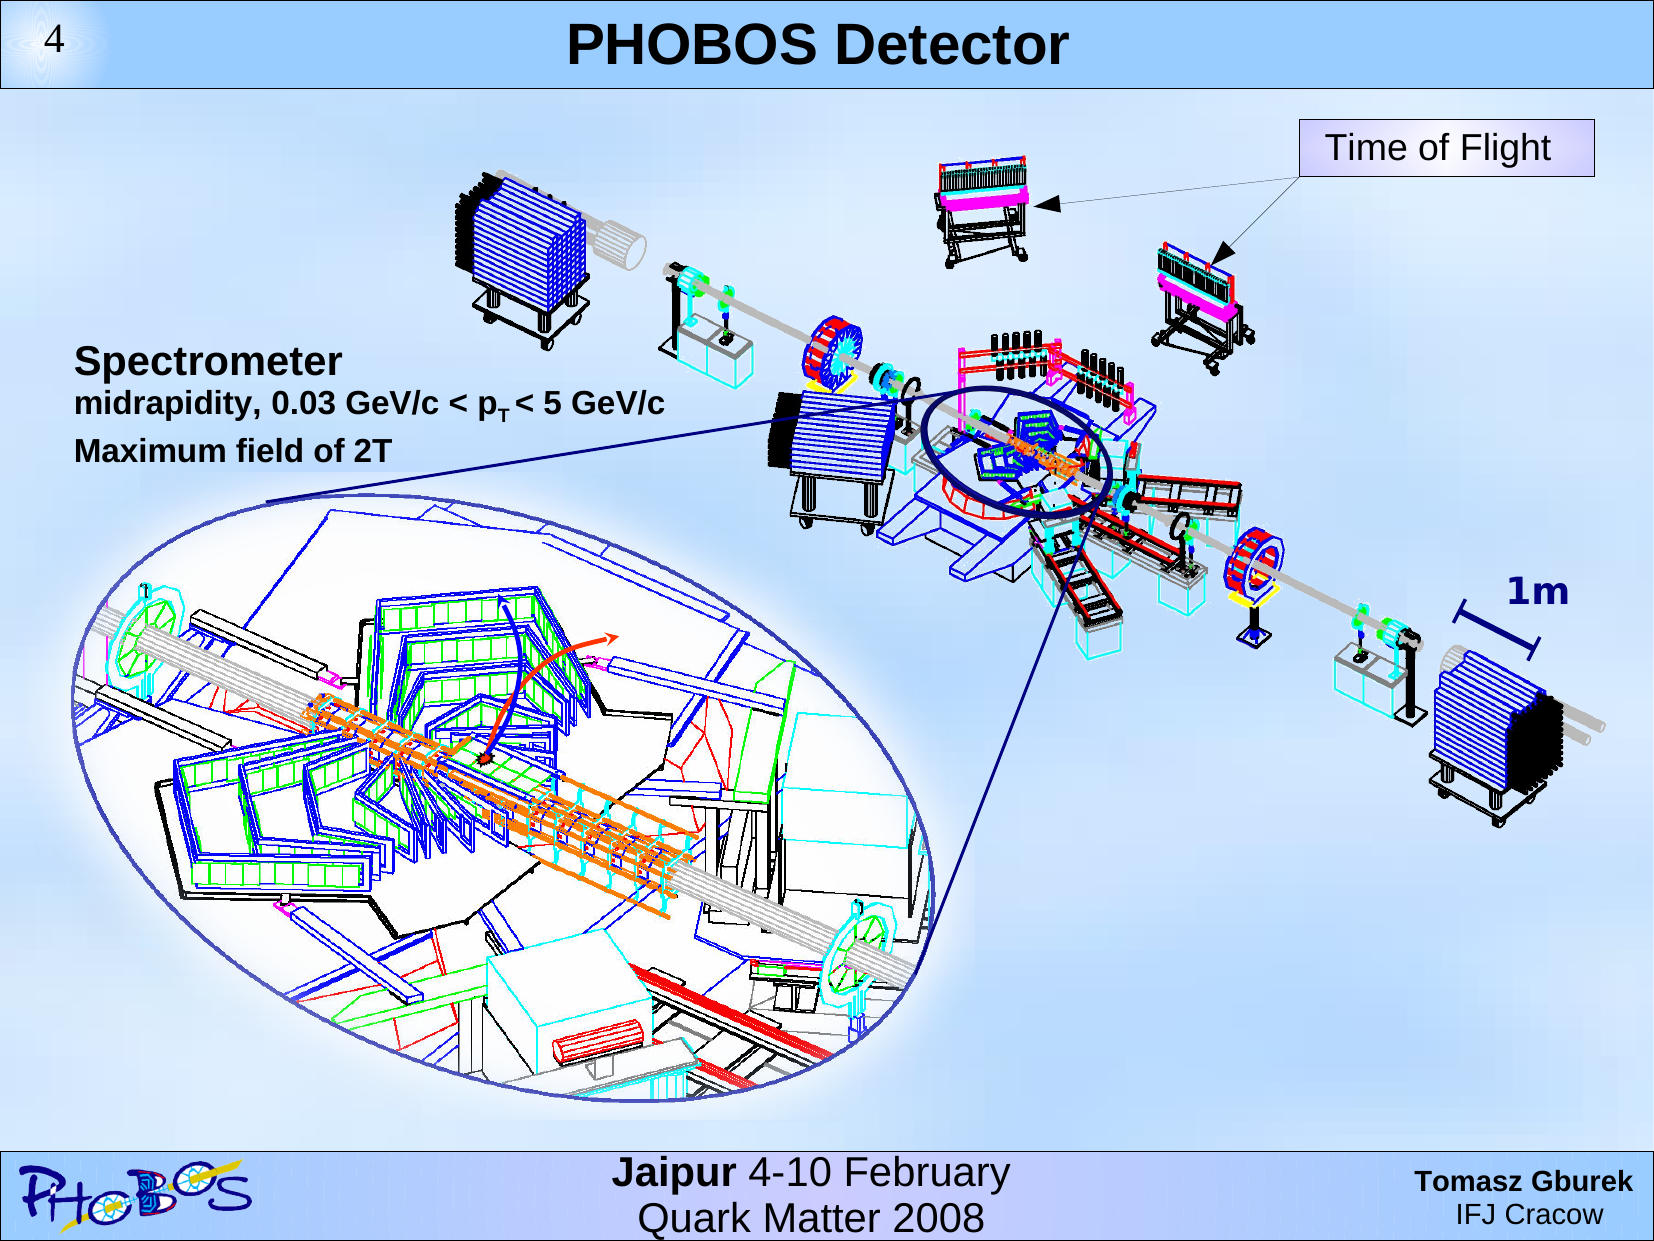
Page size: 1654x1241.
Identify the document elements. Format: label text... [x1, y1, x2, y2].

text_box [476, 753, 495, 767]
text_box Time of Flight [1299, 119, 1595, 177]
picture [0, 89, 1654, 1241]
title PHOBOS Detector [261, 0, 1376, 100]
text_box Spectrometer midrapidity, 0.03 GeV/c < pT < 5 GeV/c [59, 330, 798, 437]
text_box Maximum field of 2T [59, 425, 443, 479]
text_box 1m [1505, 561, 1586, 621]
